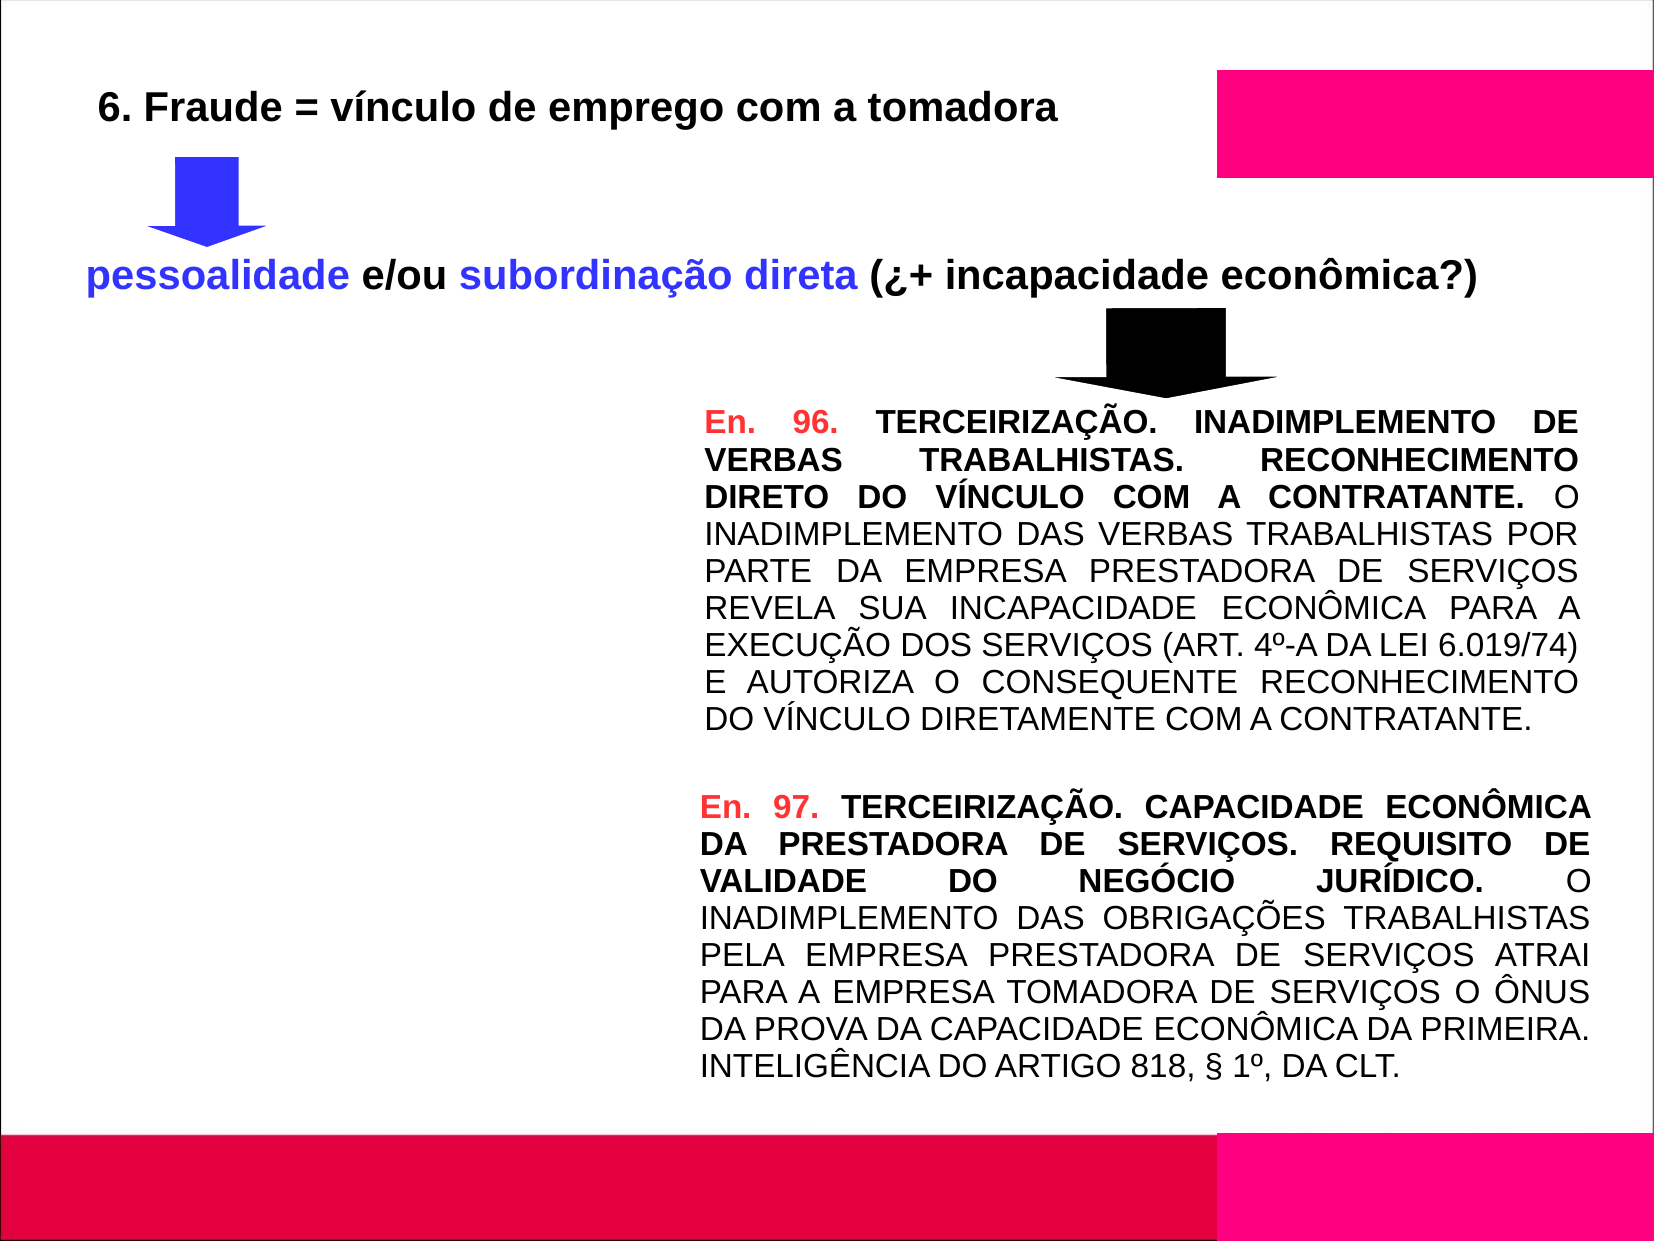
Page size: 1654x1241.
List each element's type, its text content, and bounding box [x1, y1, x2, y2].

text_box [141, 156, 272, 244]
text_box En. 96. TERCEIRIZAÇÃO. INADIMPLEMENTO DE VERBAS TRABALHISTAS. RECONHECIMENTO DIRETO DO VÍNCULO COM A CONTRATANTE. O INADIMPLEMENTO DAS VERBAS TRABALHISTAS POR PARTE DA EMPRESA PRESTADORA DE SERVIÇOS REVELA SUA INCAPACIDADE ECONÔMICA PARA A EXECUÇÃO DOS SERVIÇOS (ART. 4º-A DA LEI 6.019/74) E AUTORIZA O CONSEQUENTE RECONHECIMENTO DO VÍNCULO DIRETAMENTE COM A CONTRATANTE. [689, 396, 1595, 750]
text_box 6. Fraude = vínculo de emprego com a tomadora [82, 76, 1193, 140]
text_box En. 97. TERCEIRIZAÇÃO. CAPACIDADE ECONÔMICA DA PRESTADORA DE SERVIÇOS. REQUISITO DE VALIDADE DO NEGÓCIO JURÍDICO. O INADIMPLEMENTO DAS OBRIGAÇÕES TRABALHISTAS PELA EMPRESA PRESTADORA DE SERVIÇOS ATRAI PARA A EMPRESA TOMADORA DE SERVIÇOS O ÔNUS DA PROVA DA CAPACIDADE ECONÔMICA DA PRIMEIRA. INTELIGÊNCIA DO ARTIGO 818, § 1º, DA CLT. [685, 780, 1607, 1097]
text_box pessoalidade e/ou subordinação direta (¿+ incapacidade econômica?) [70, 244, 1501, 308]
picture [0, 0, 1654, 1241]
text_box [1044, 307, 1288, 400]
